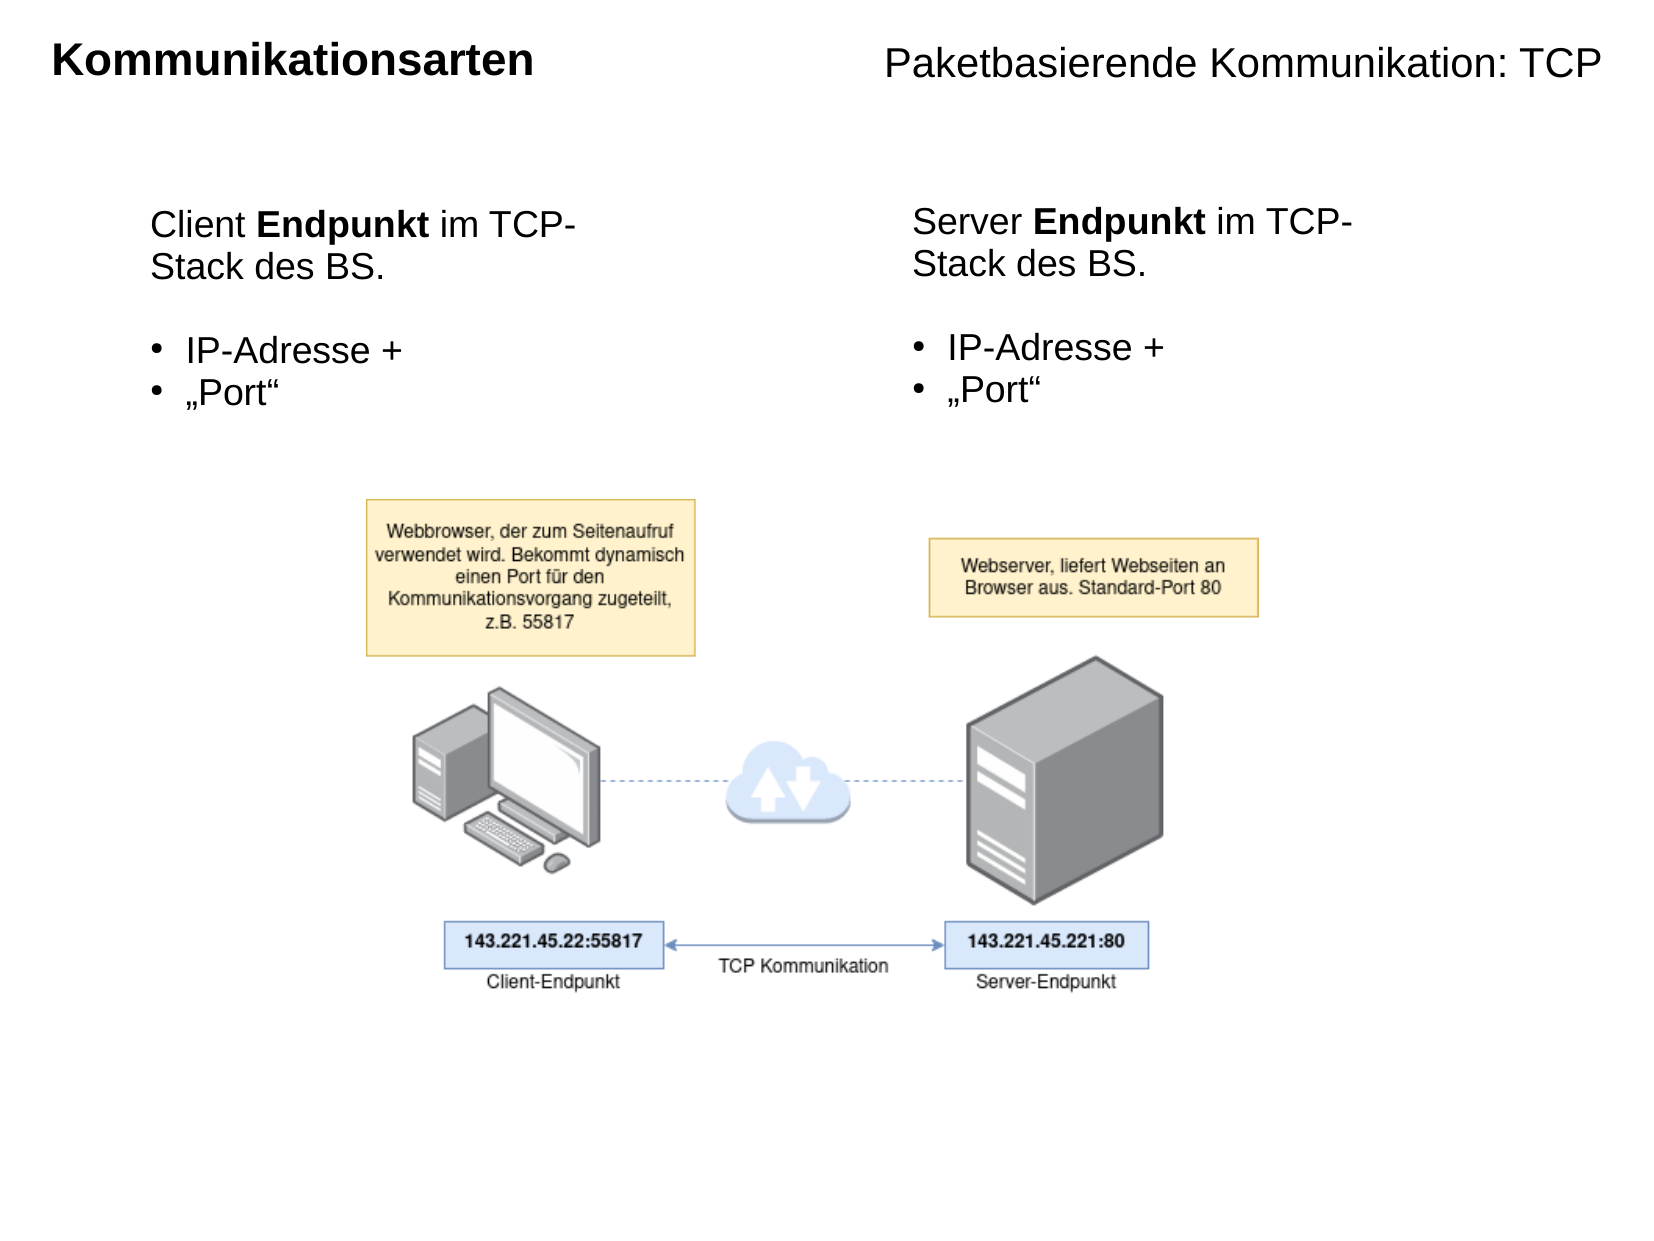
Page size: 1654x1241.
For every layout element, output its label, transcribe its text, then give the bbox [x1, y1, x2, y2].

picture [366, 499, 1259, 1001]
text_box Client Endpunkt im TCP-Stack des BS. IP-Adresse + „Port“ [135, 195, 672, 421]
text_box Paketbasierende Kommunikation: TCP [790, 31, 1618, 140]
text_box Server Endpunkt im TCP-Stack des BS. IP-Adresse + „Port“ [897, 193, 1434, 419]
text_box Kommunikationsarten [36, 26, 550, 93]
